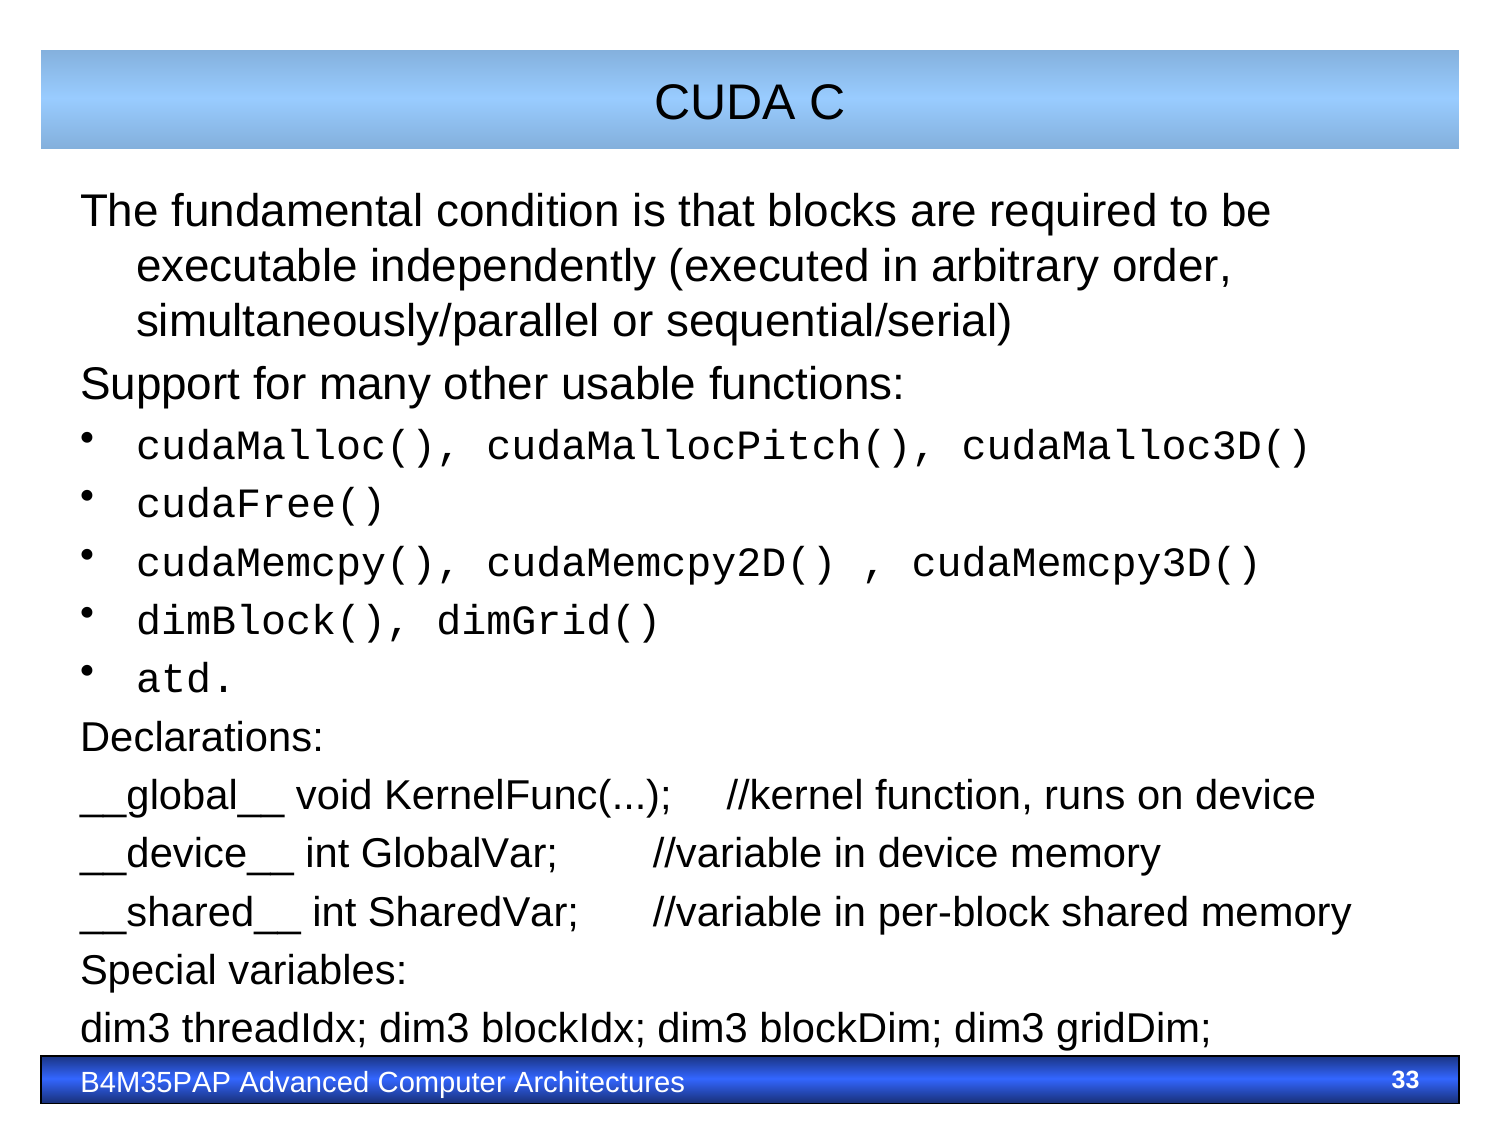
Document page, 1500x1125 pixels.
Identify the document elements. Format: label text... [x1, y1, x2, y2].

list The fundamental condition is that blocks are required to be executable independently (executed in arbitrary order, simultaneously/parallel or sequential/serial) Support for many other usable functions: cudaMalloc(), cudaMallocPitch(), cudaMalloc3D() cudaFree() cudaMemcpy(), cudaMemcpy2D() , cudaMemcpy3D() dimBlock(), dimGrid() atd. Declarations: __global__ void KernelFunc(...); //kernel function, runs on device __device__ int GlobalVar; //variable in device memory __shared__ int SharedVar; //variable in per-block shared memory Special variables: dim3 threadIdx; dim3 blockIdx; dim3 blockDim; dim3 gridDim; [64, 172, 1436, 1000]
title CUDA C [41, 50, 1459, 149]
